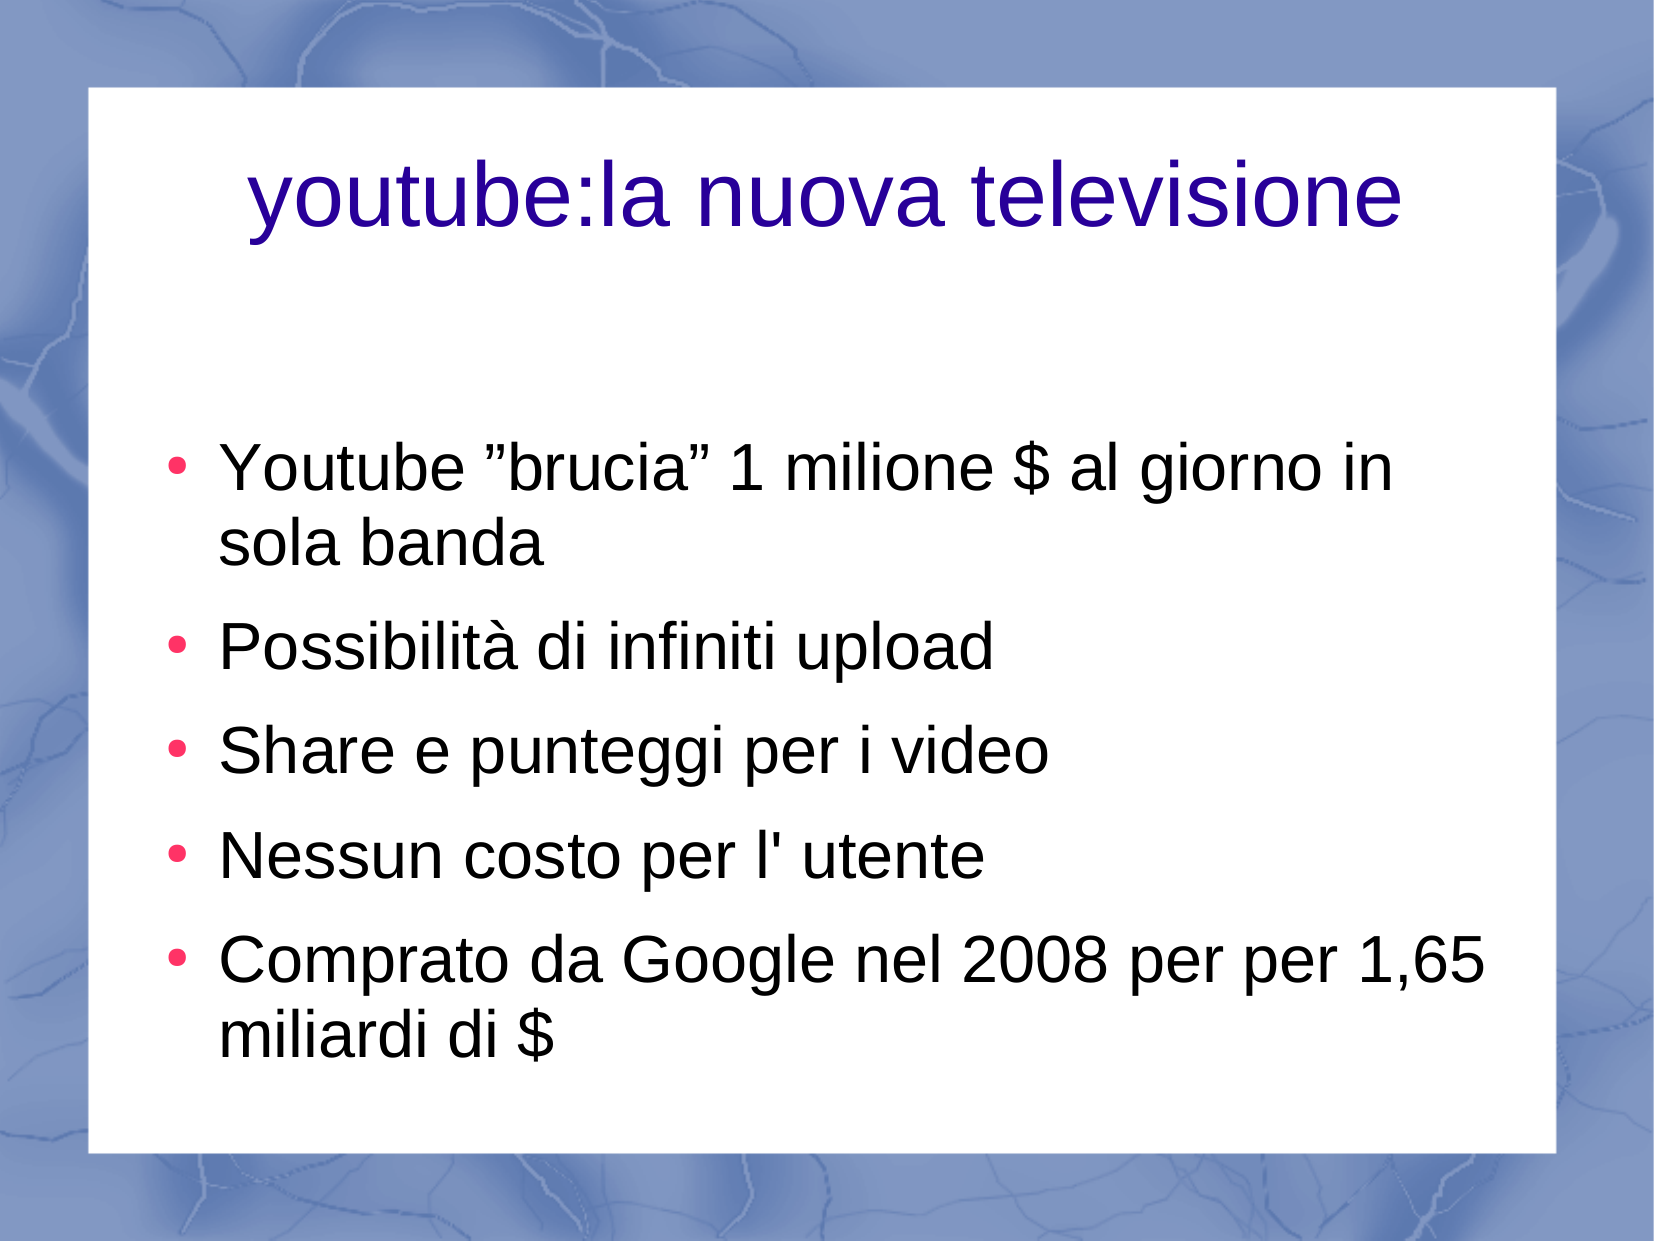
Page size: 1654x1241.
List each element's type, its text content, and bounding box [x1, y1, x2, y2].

list Youtube ”brucia” 1 milione $ al giorno in sola banda Possibilità di infiniti upload Share e punteggi per i video Nessun costo per l' utente Comprato da Google nel 2008 per per 1,65 miliardi di $ [147, 325, 1506, 1130]
title youtube:la nuova televisione [118, 98, 1536, 291]
picture [0, 0, 1654, 1241]
